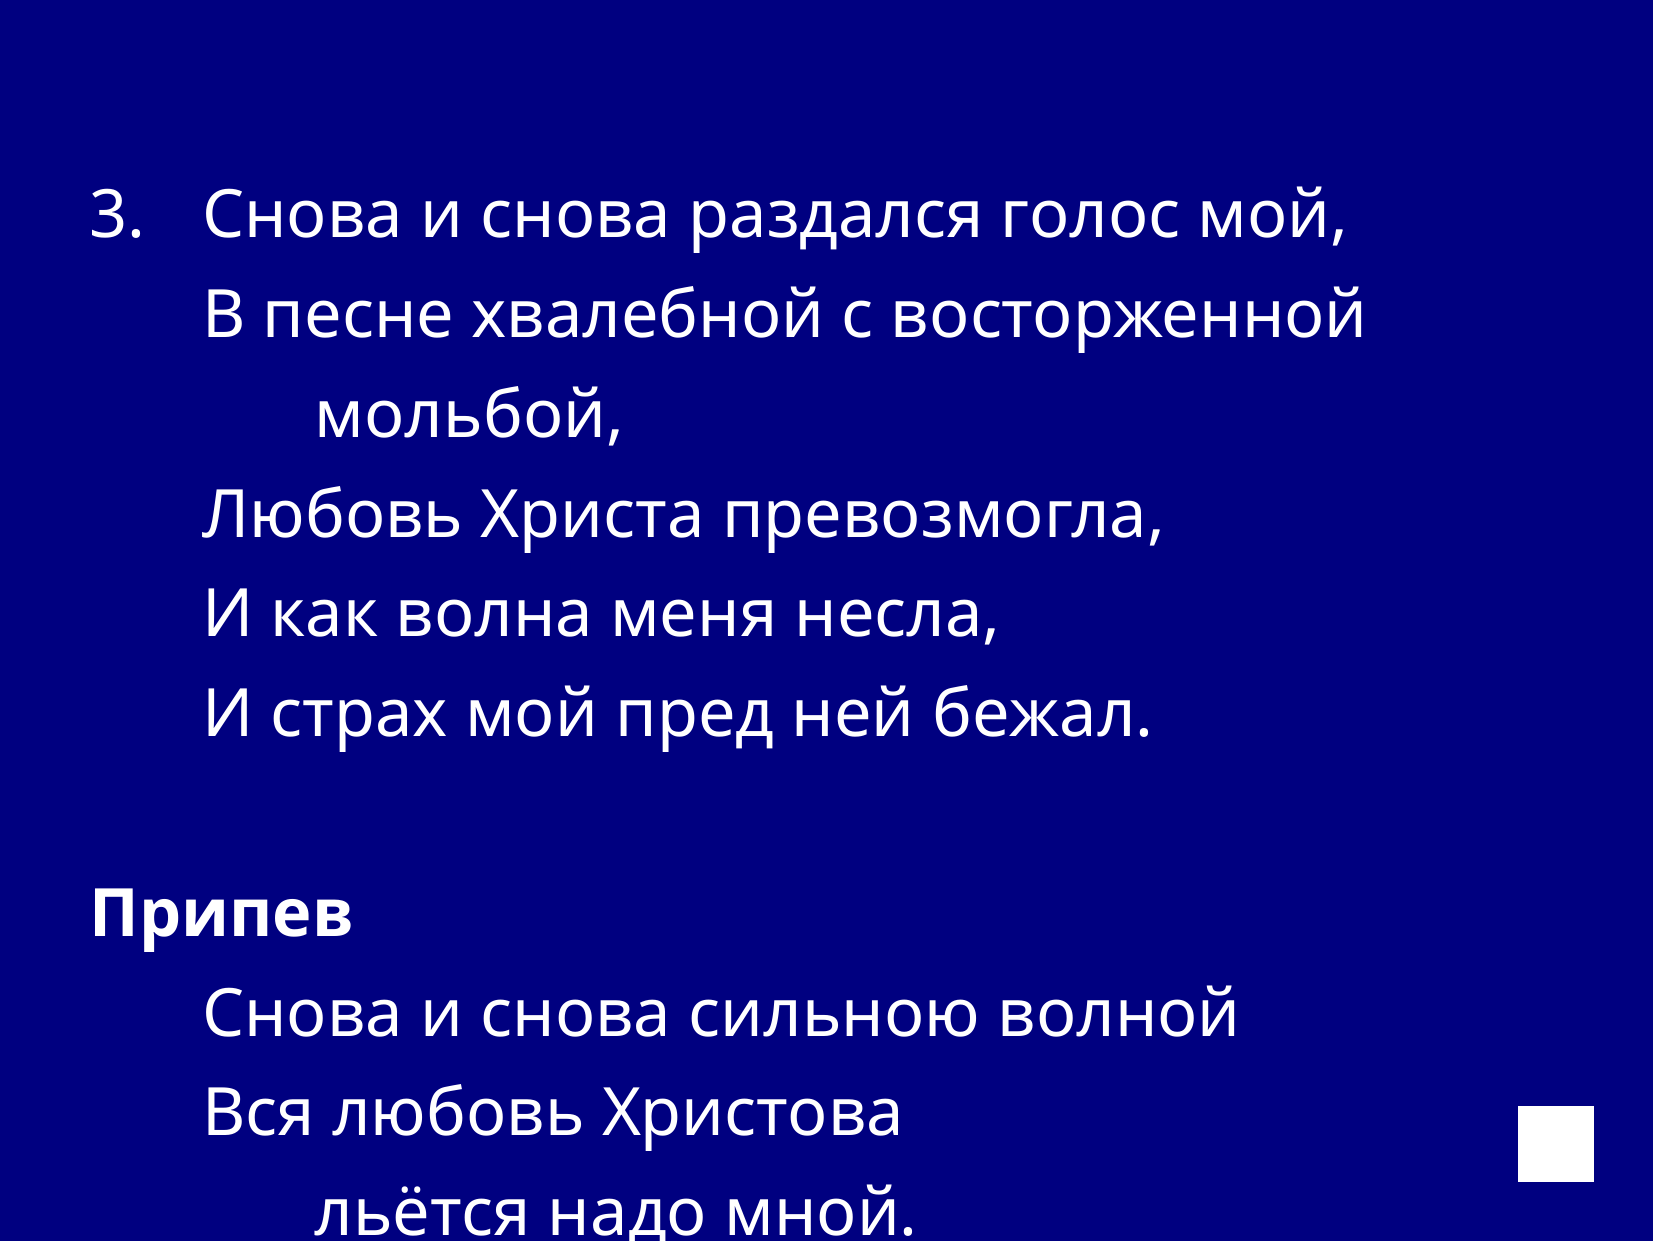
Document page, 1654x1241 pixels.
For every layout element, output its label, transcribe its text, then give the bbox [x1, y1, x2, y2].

text_box [1518, 1106, 1594, 1182]
text_box 3. Снова и снова раздался голос мой, В песне хвалебной с восторженной мольбой, Любовь Христа превозмогла, И как волна меня несла, И страх мой пред ней бежал. Припев Снова и снова сильною волной Вся любовь Христова льётся надо мной. [75, 150, 1576, 1163]
